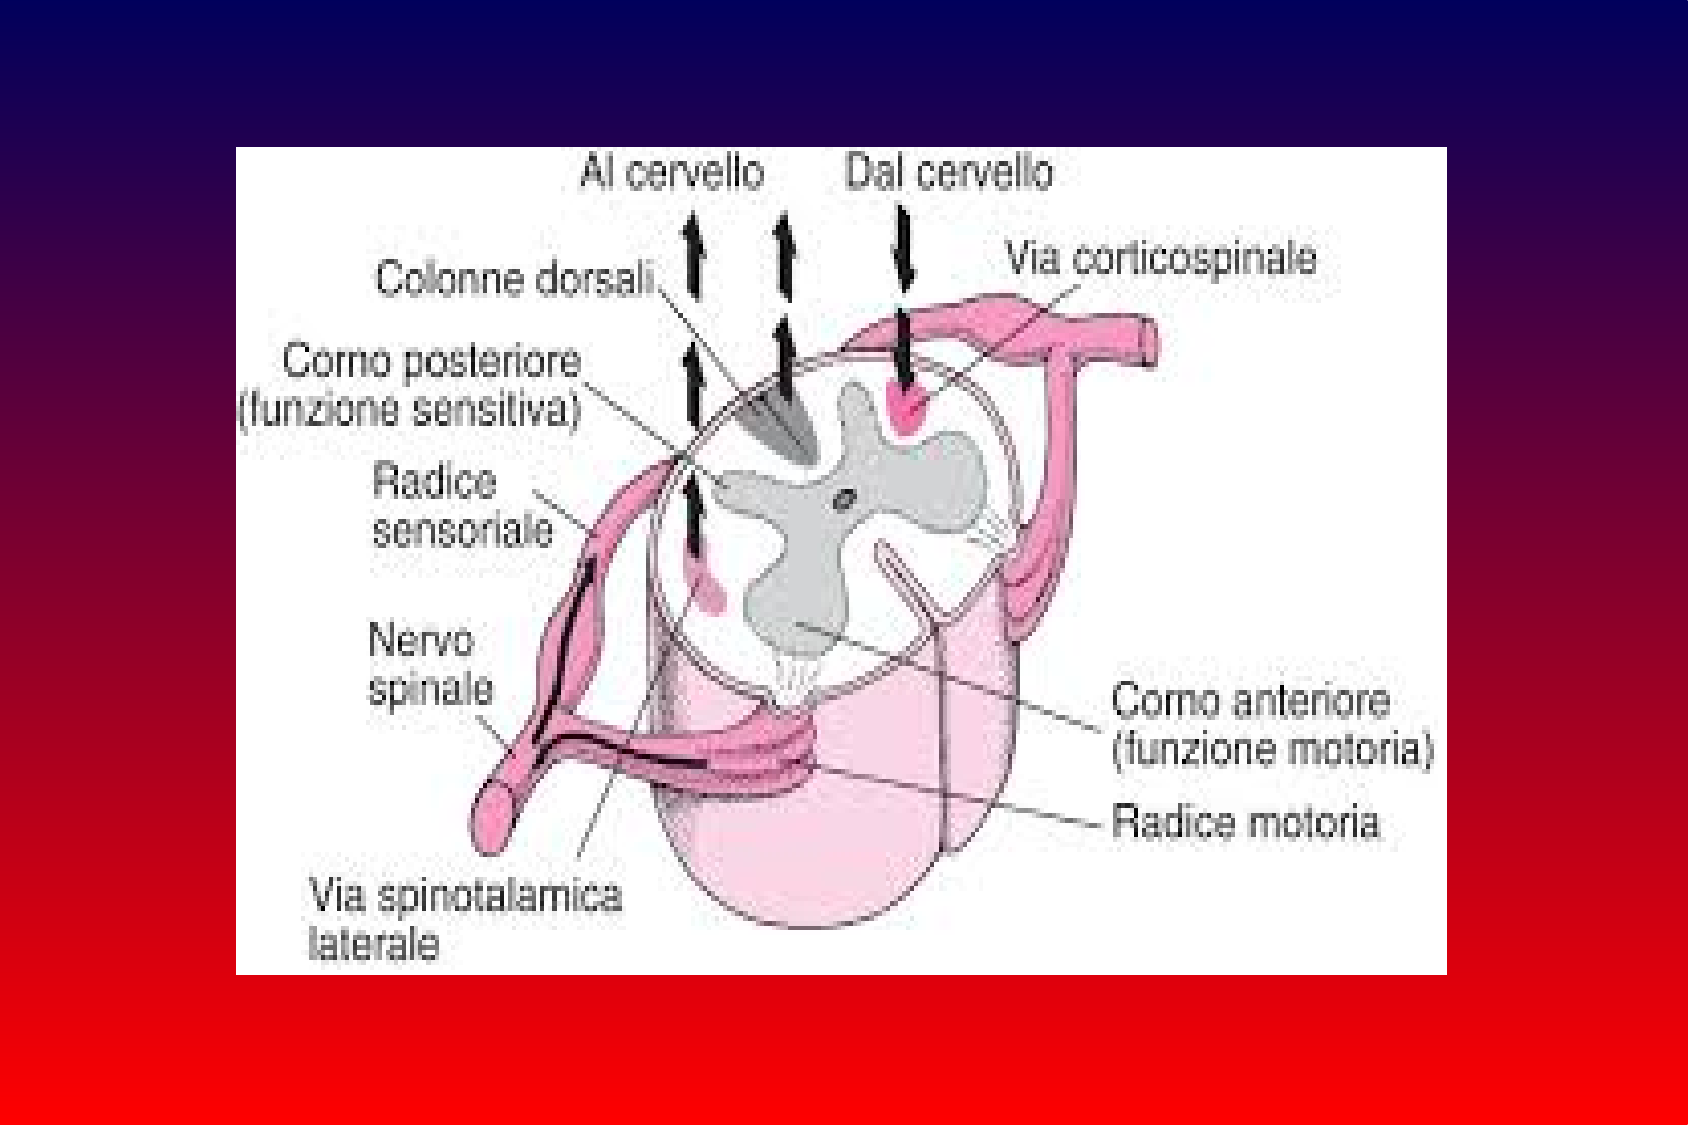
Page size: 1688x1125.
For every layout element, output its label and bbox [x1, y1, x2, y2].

picture [236, 147, 1447, 975]
